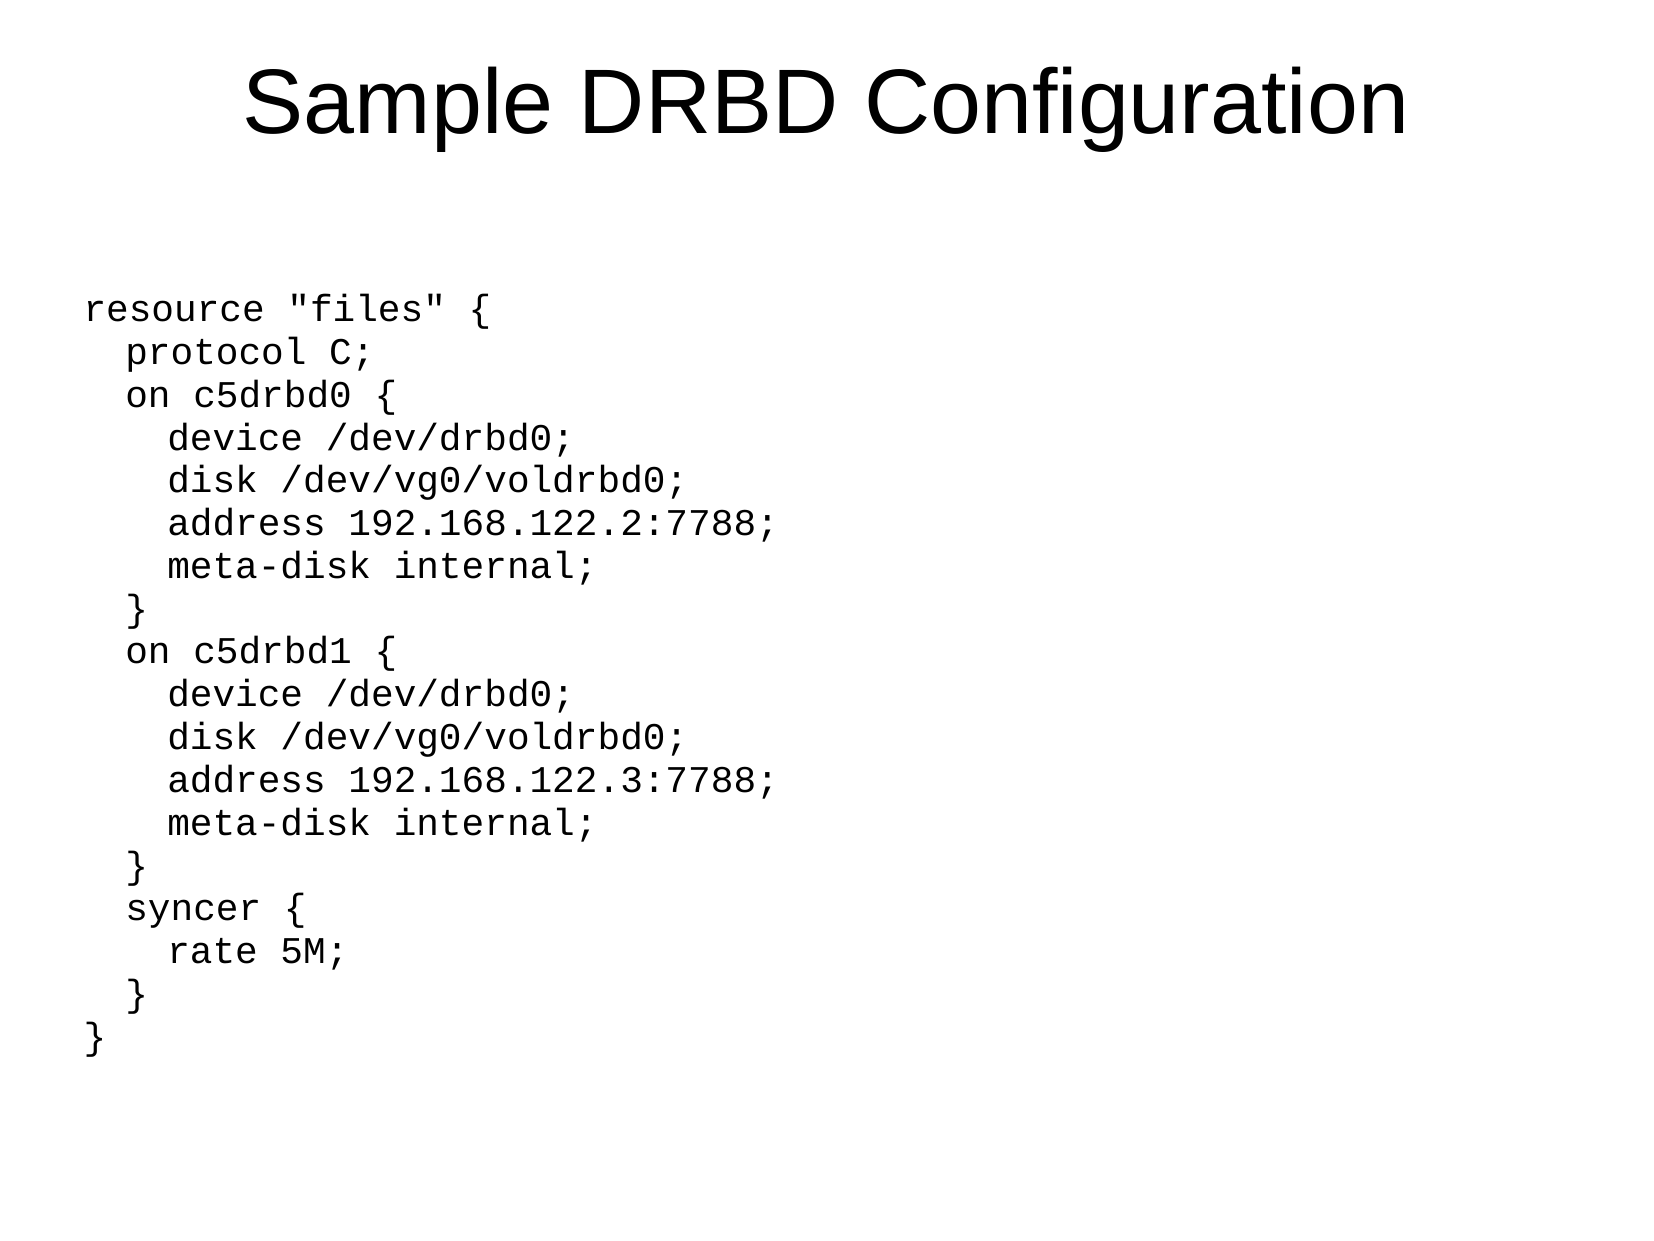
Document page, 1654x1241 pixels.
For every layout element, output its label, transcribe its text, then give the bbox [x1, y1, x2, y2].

title Sample DRBD Configuration [82, 49, 1571, 257]
chart [82, 290, 1571, 1109]
